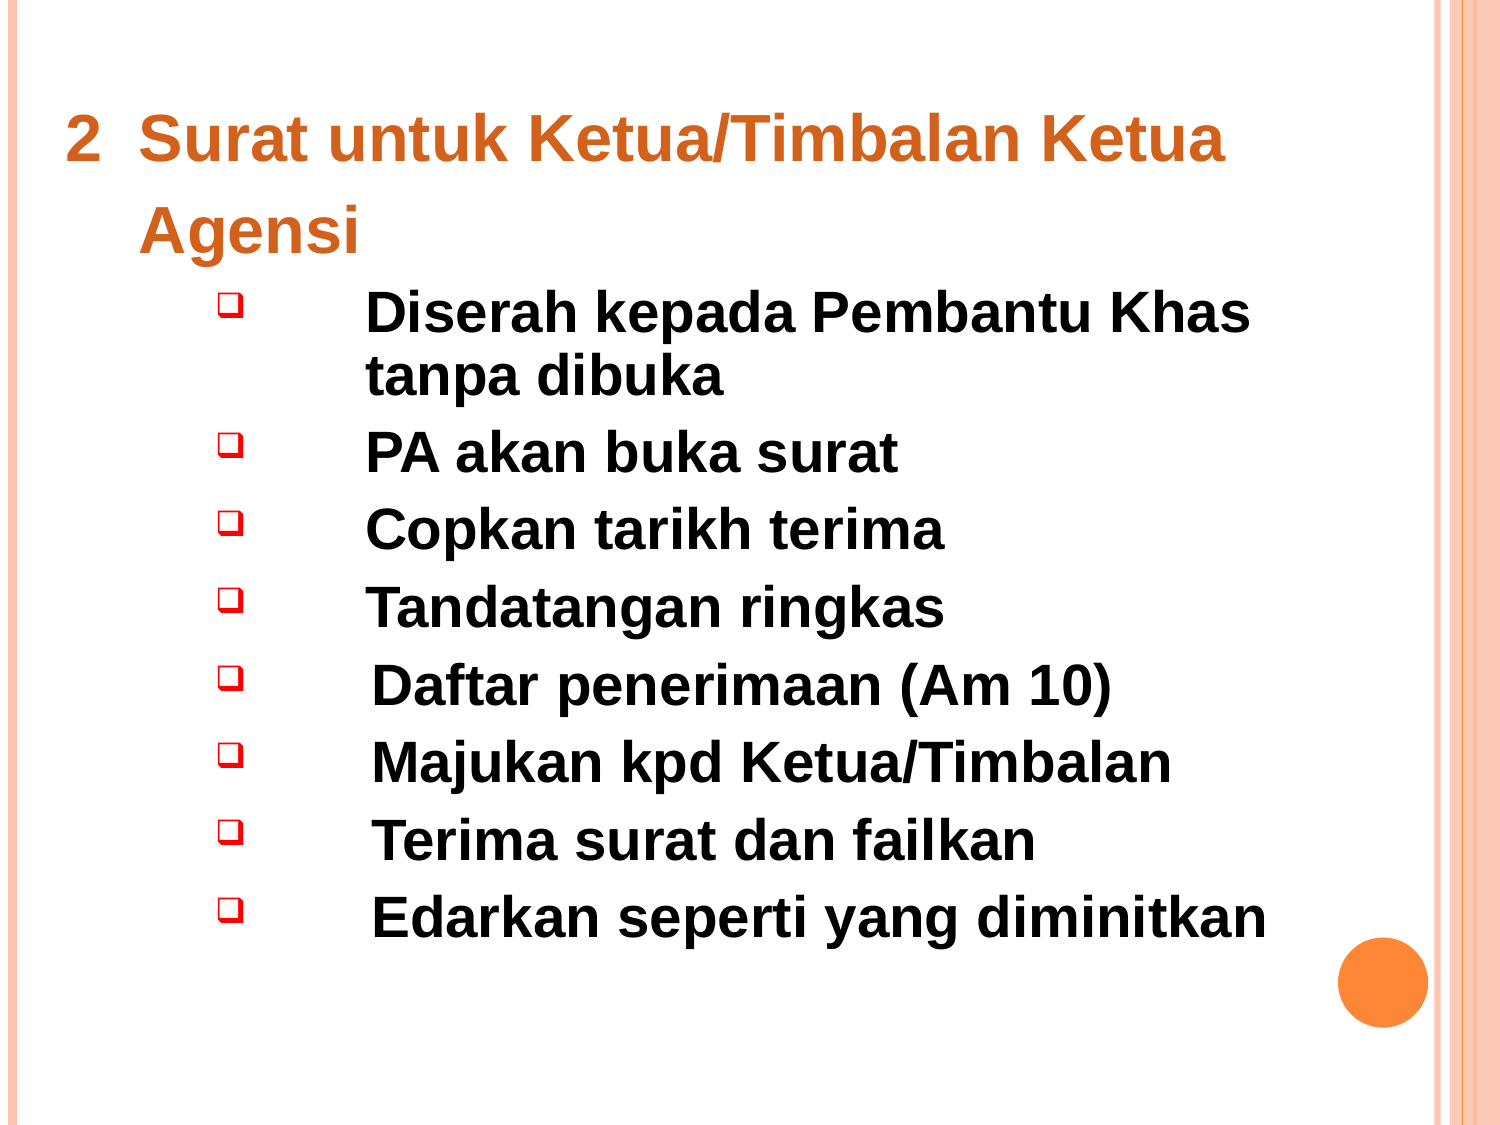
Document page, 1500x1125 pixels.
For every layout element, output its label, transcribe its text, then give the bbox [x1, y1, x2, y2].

list 2 Surat untuk Ketua/Timbalan Ketua Agensi Diserah kepada Pembantu Khas tanpa dibuka PA akan buka surat Copkan tarikh terima Tandatangan ringkas Daftar penerimaan (Am 10) Majukan kpd Ketua/Timbalan Terima surat dan failkan Edarkan seperti yang diminitkan [49, 87, 1413, 998]
